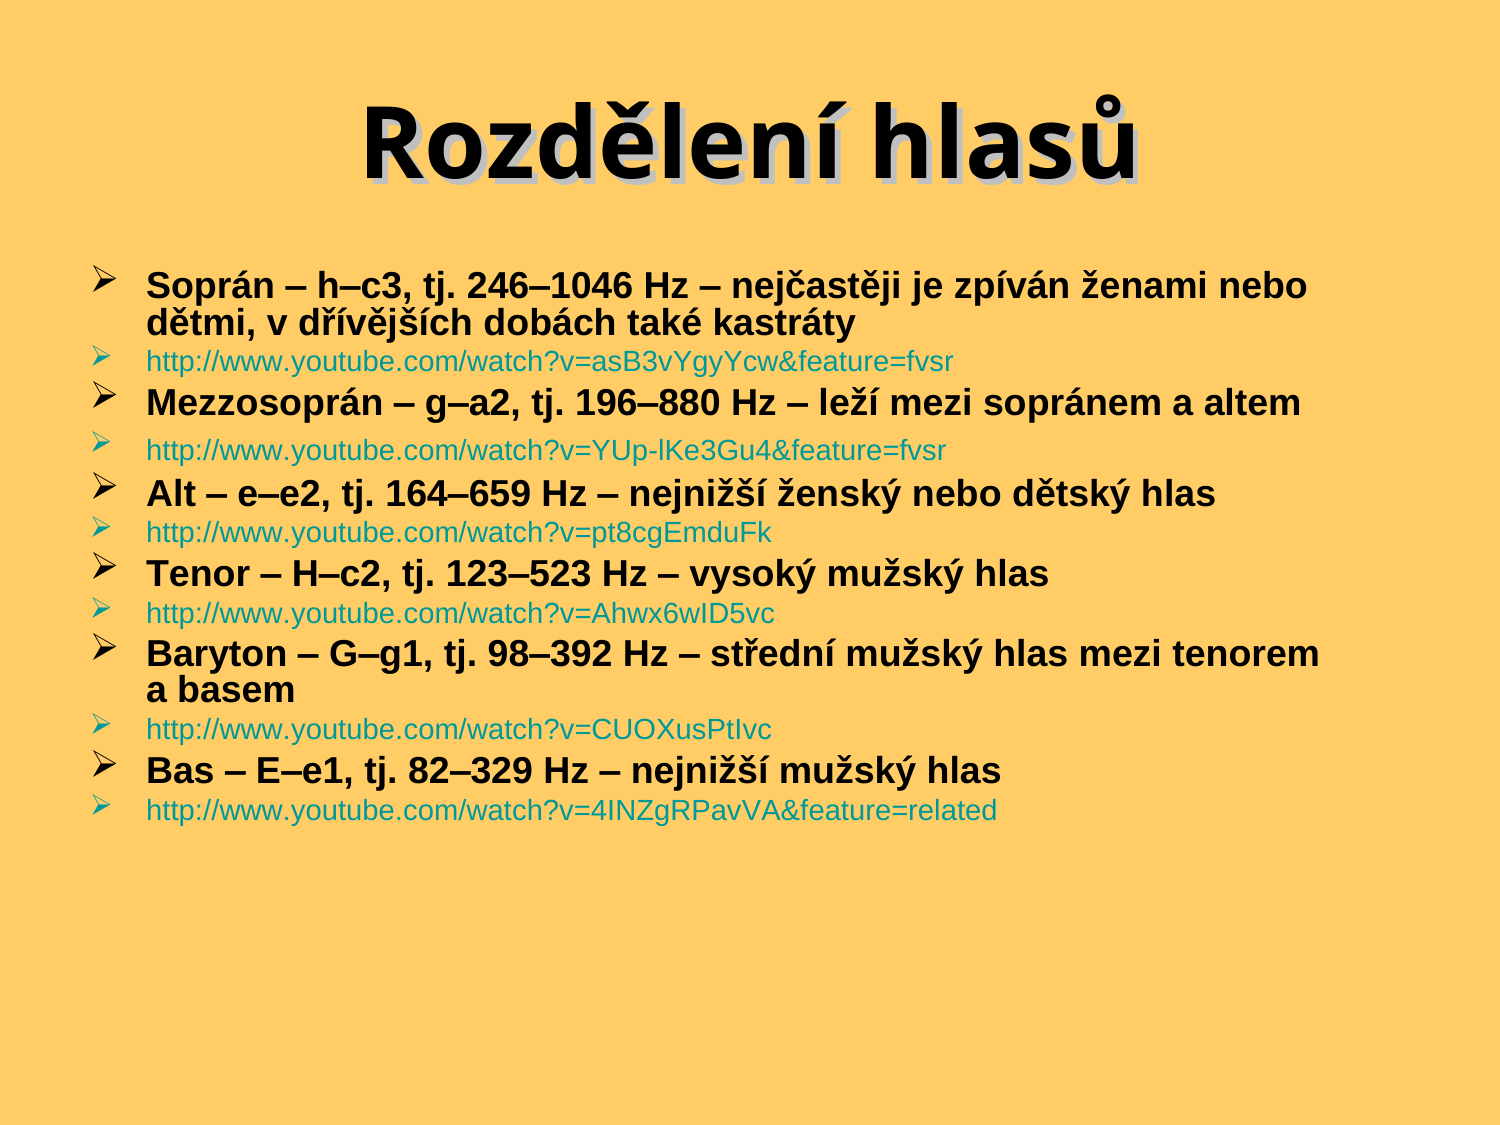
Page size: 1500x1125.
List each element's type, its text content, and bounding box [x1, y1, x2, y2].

title Rozdělení hlasů [75, 45, 1426, 233]
list Soprán ‒ h‒c3, tj. 246‒1046 Hz ‒ nejčastěji je zpíván ženami nebo dětmi, v dřívějších dobách také kastráty http://www.youtube.com/watch?v=asB3vYgyYcw&feature=fvsr Mezzosoprán ‒ g‒a2, tj. 196‒880 Hz ‒ leží mezi sopránem a altem http://www.youtube.com/watch?v=YUp-lKe3Gu4&feature=fvsr Alt ‒ e‒e2, tj. 164‒659 Hz ‒ nejnižší ženský nebo dětský hlas http://www.youtube.com/watch?v=pt8cgEmduFk Tenor ‒ H‒c2, tj. 123‒523 Hz ‒ vysoký mužský hlas http://www.youtube.com/watch?v=Ahwx6wID5vc Baryton ‒ G‒g1, tj. 98‒392 Hz ‒ střední mužský hlas mezi tenorem a basem http://www.youtube.com/watch?v=CUOXusPtIvc Bas ‒ E‒e1, tj. 82‒329 Hz ‒ nejnižší mužský hlas http://www.youtube.com/watch?v=4INZgRPavVA&feature=related [75, 262, 1426, 1006]
